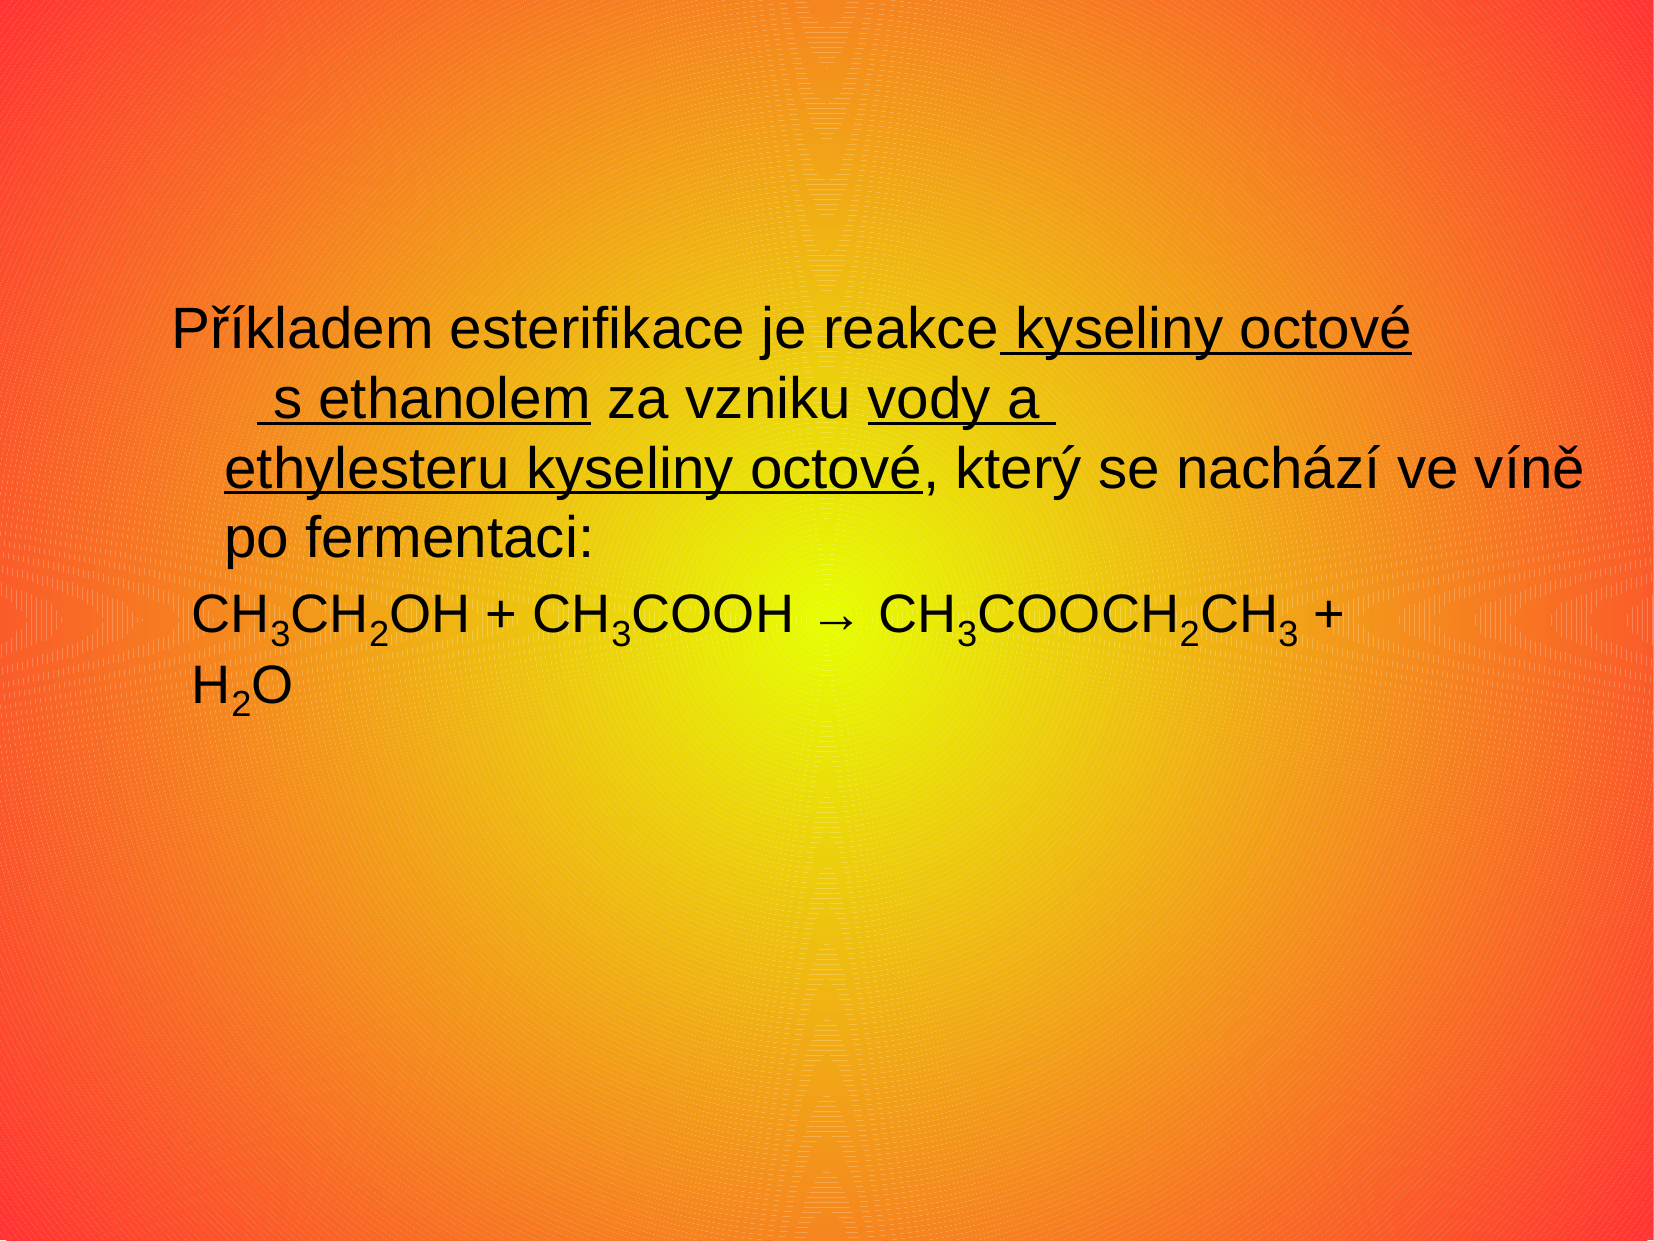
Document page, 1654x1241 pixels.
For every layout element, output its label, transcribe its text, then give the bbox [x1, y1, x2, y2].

list Příkladem esterifikace je reakce kyseliny octové s ethanolem za vzniku vody a ethylesteru kyseliny octové, který se nachází ve víně po fermentaci: [82, 290, 1595, 1109]
text_box CH3CH2OH + CH3COOH → CH3COOCH2CH3 + H2O [177, 576, 1477, 798]
